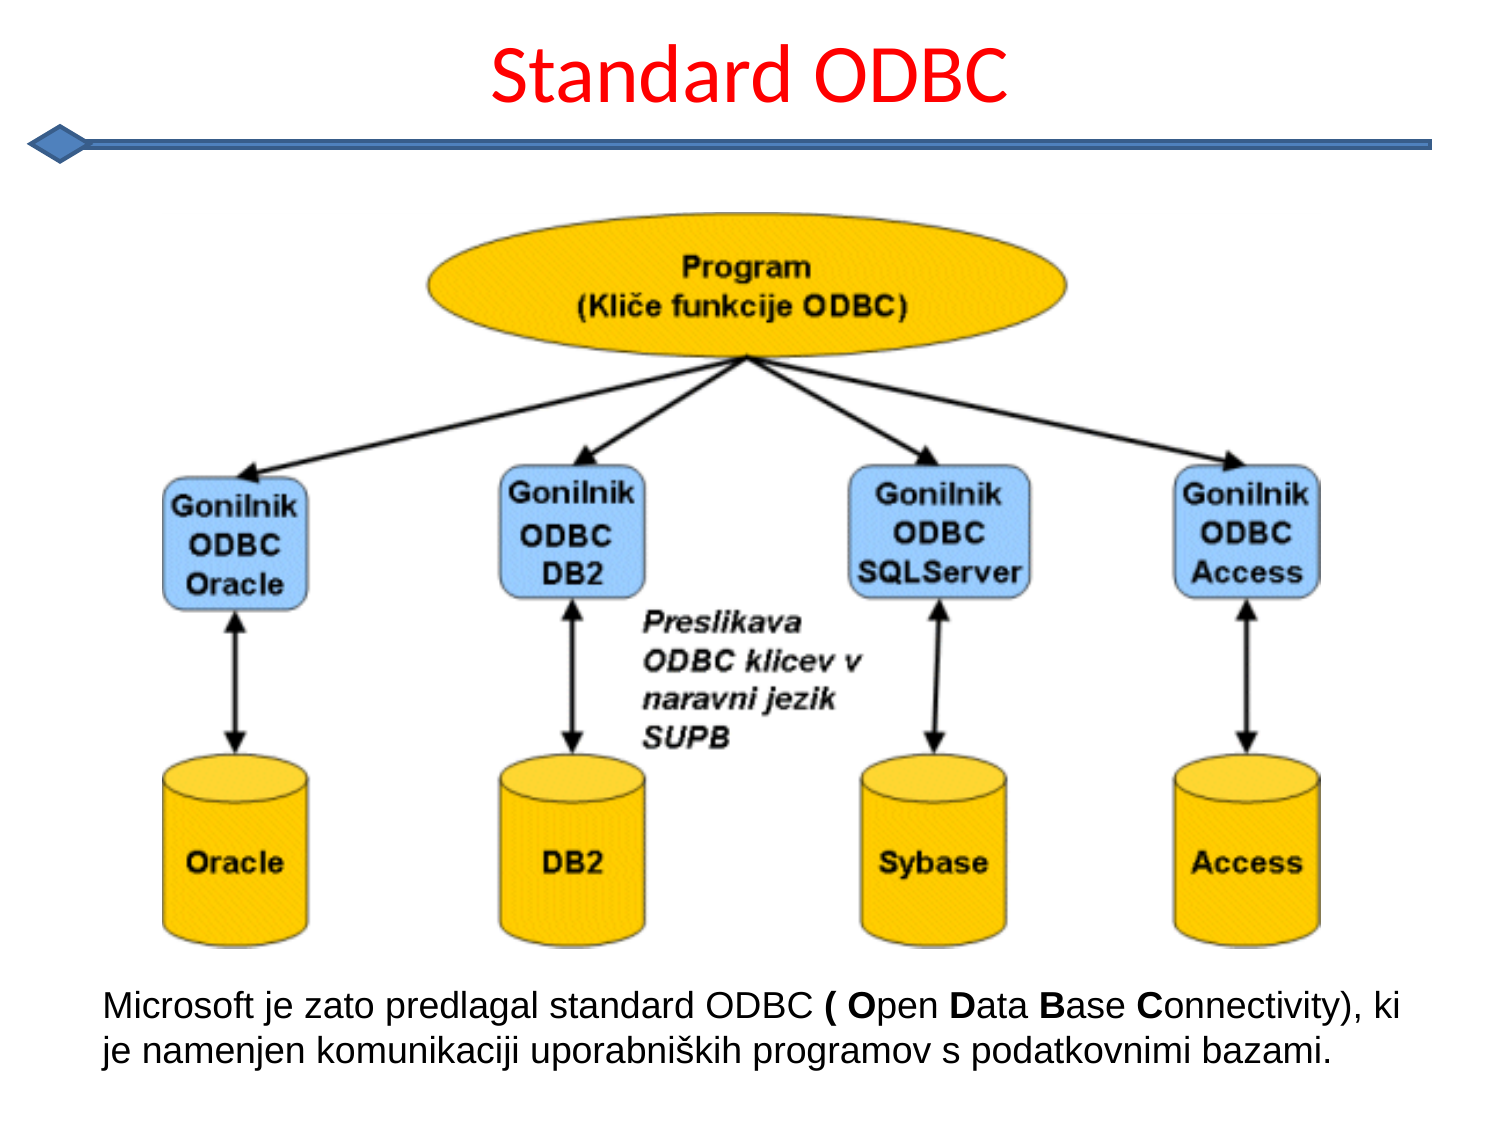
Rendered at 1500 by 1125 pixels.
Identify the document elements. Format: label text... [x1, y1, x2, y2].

title Standard ODBC [75, 0, 1426, 138]
picture [162, 212, 1321, 949]
text_box Microsoft je zato predlagal standard ODBC ( Open Data Base Connectivity), ki je namenjen komunikaciji uporabniških programov s podatkovnimi bazami. [87, 973, 1450, 1079]
